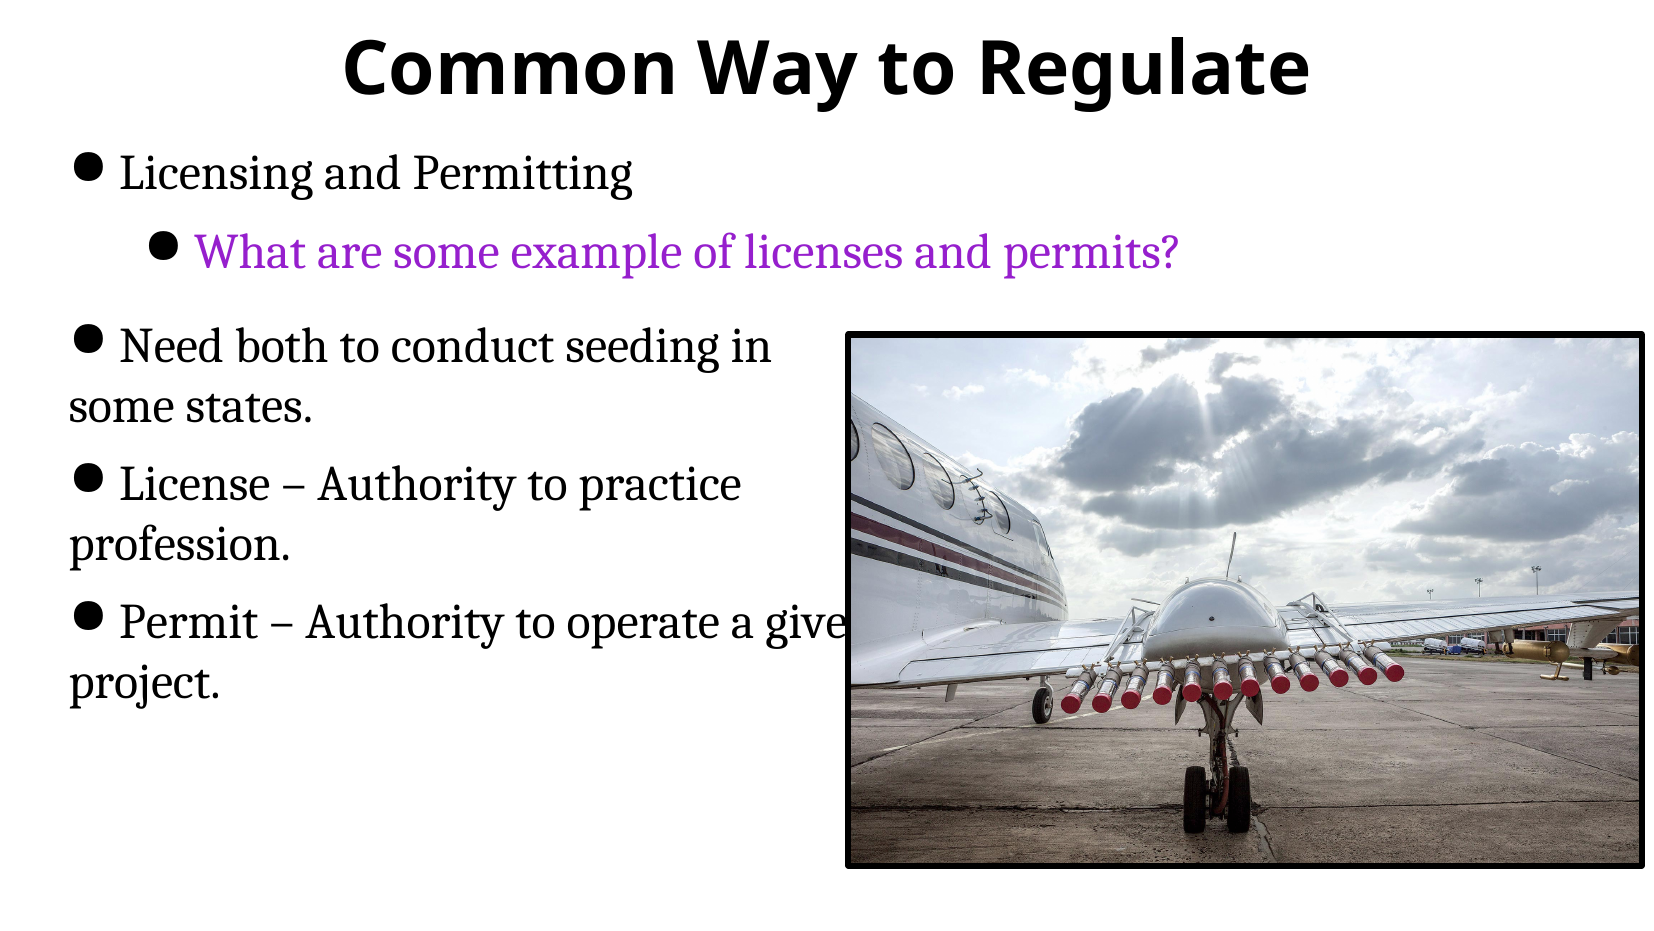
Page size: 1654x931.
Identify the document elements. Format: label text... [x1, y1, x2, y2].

picture [851, 337, 1639, 863]
text_box Licensing and Permitting What are some example of licenses and permits? [17, 72, 1602, 331]
text_box Need both to conduct seeding in some states. License – Authority to practice profession. Permit – Authority to operate a given project. [17, 244, 901, 716]
title Common Way to Regulate [0, 17, 1654, 124]
